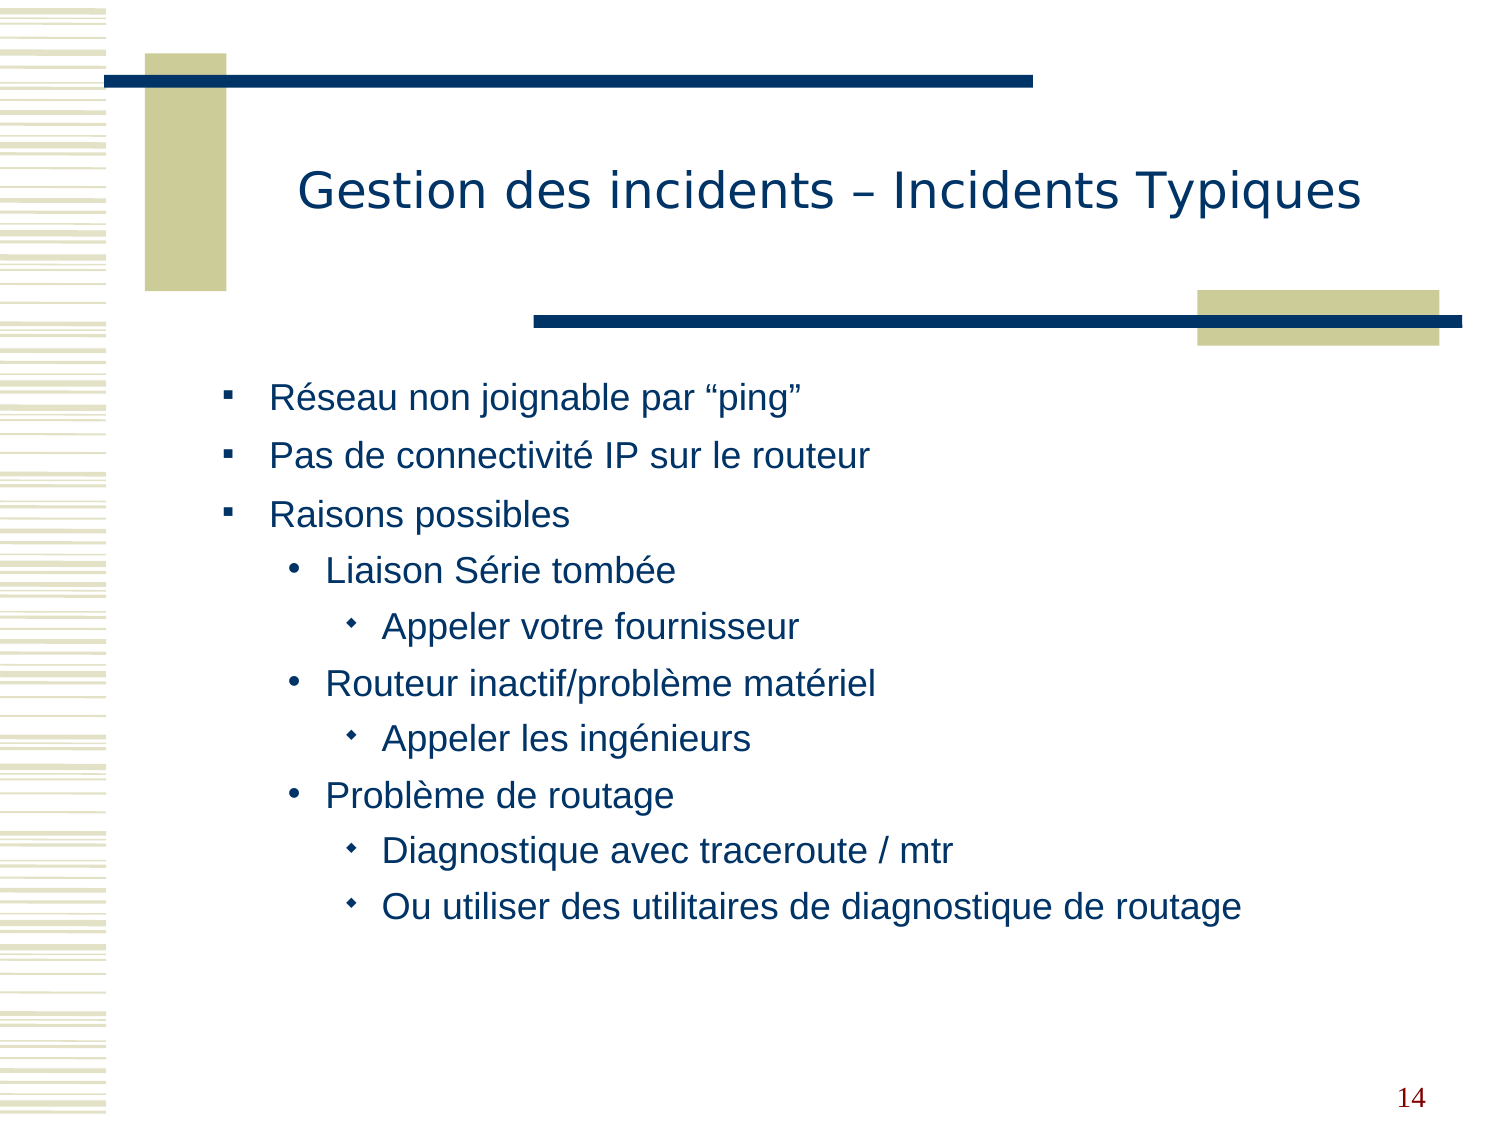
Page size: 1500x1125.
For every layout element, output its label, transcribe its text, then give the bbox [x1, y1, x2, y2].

title Gestion des incidents – Incidents Typiques [225, 91, 1436, 296]
list Réseau non joignable par “ping” Pas de connectivité IP sur le routeur Raisons possibles Liaison Série tombée Appeler votre fournisseur Routeur inactif/problème matériel Appeler les ingénieurs Problème de routage Diagnostique avec traceroute / mtr Ou utiliser des utilitaires de diagnostique de routage [132, 363, 1314, 1013]
